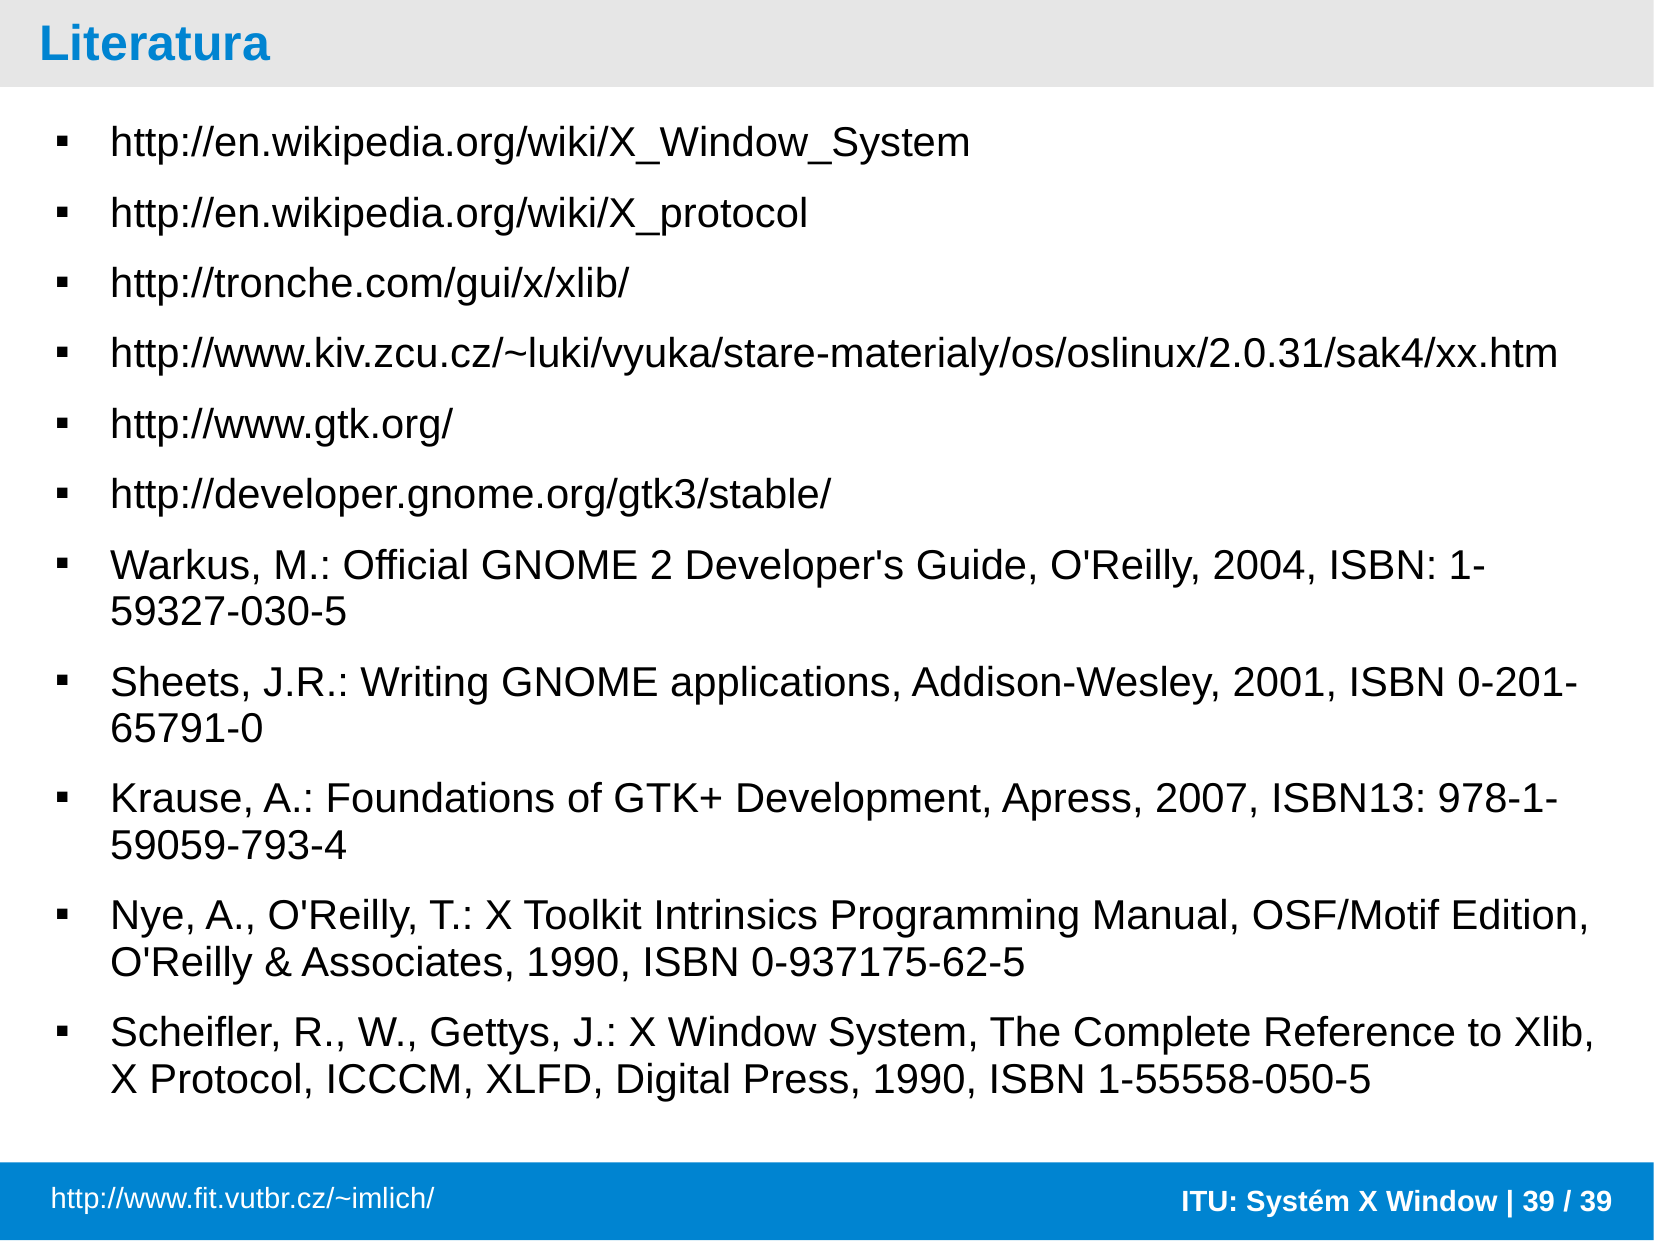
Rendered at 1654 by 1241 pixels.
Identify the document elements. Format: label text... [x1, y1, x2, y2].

title Literatura [39, 5, 1615, 81]
list http://en.wikipedia.org/wiki/X_Window_System http://en.wikipedia.org/wiki/X_protocol http://tronche.com/gui/x/xlib/ http://www.kiv.zcu.cz/~luki/vyuka/stare-materialy/os/oslinux/2.0.31/sak4/xx.htm http://www.gtk.org/ http://developer.gnome.org/gtk3/stable/ Warkus, M.: Official GNOME 2 Developer's Guide, O'Reilly, 2004, ISBN: 1-59327-030-5 Sheets, J.R.: Writing GNOME applications, Addison-Wesley, 2001, ISBN 0-201-65791-0 Krause, A.: Foundations of GTK+ Development, Apress, 2007, ISBN13: 978-1-59059-793-4 Nye, A., O'Reilly, T.: X Toolkit Intrinsics Programming Manual, OSF/Motif Edition, O'Reilly & Associates, 1990, ISBN 0-937175-62-5 Scheifler, R., W., Gettys, J.: X Window System, The Complete Reference to Xlib, X Protocol, ICCCM, XLFD, Digital Press, 1990, ISBN 1-55558-050-5 [39, 119, 1615, 1102]
